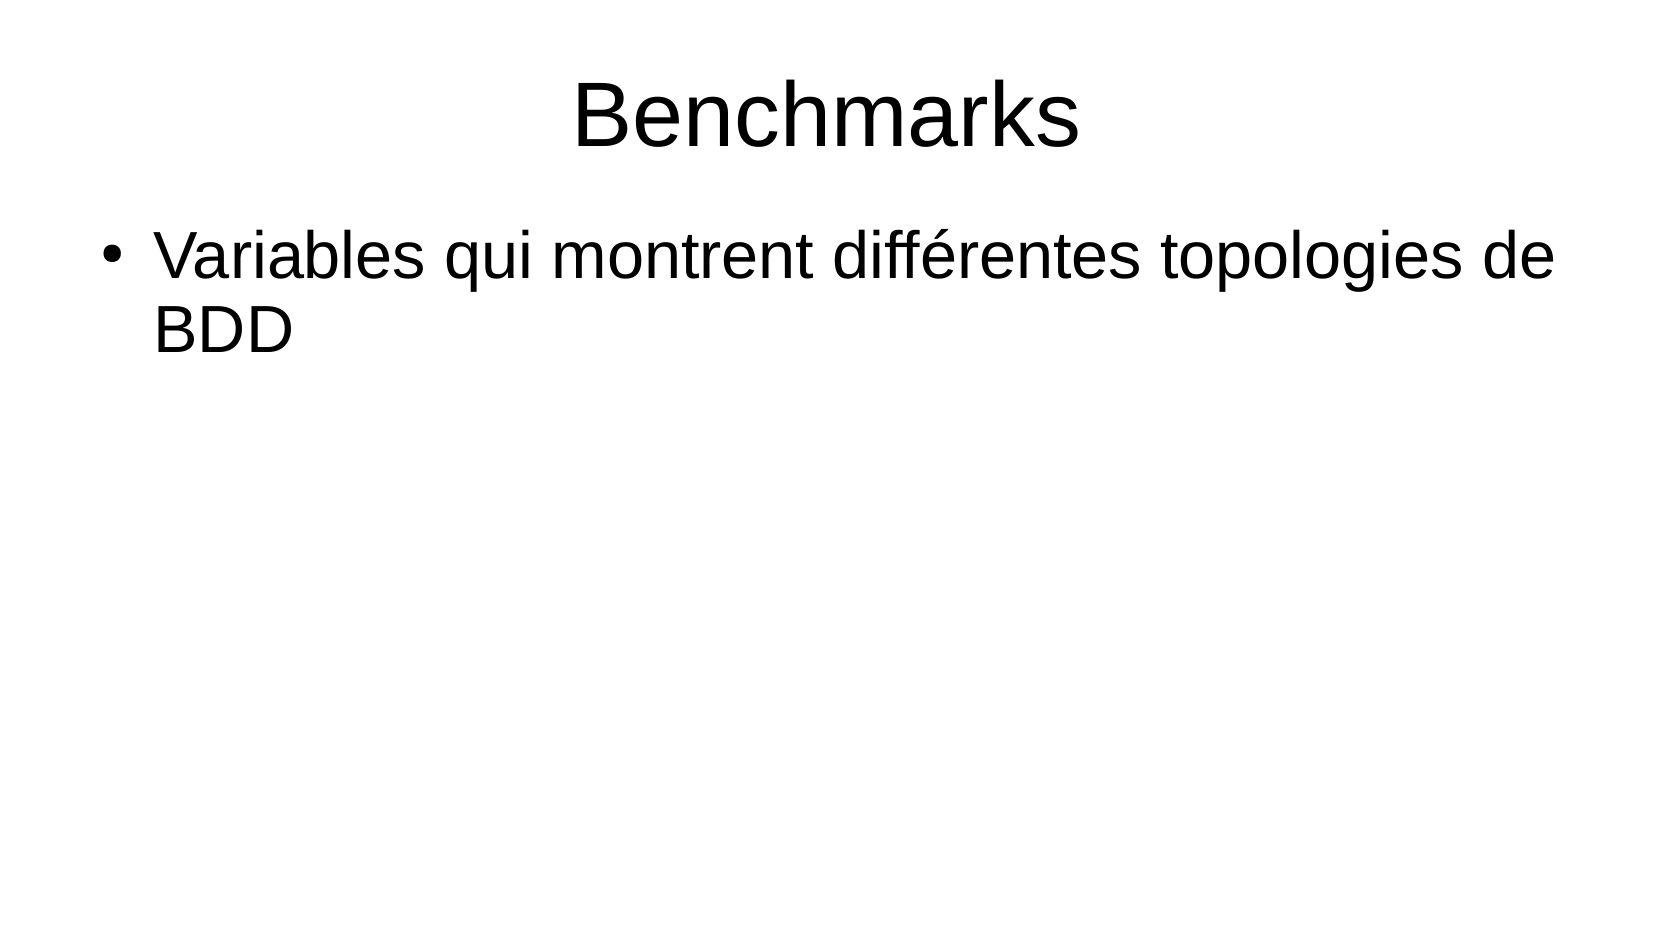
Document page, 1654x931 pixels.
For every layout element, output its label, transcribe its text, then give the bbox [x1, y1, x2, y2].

list Variables qui montrent différentes topologies de BDD [82, 217, 1571, 758]
title Benchmarks [82, 37, 1571, 193]
